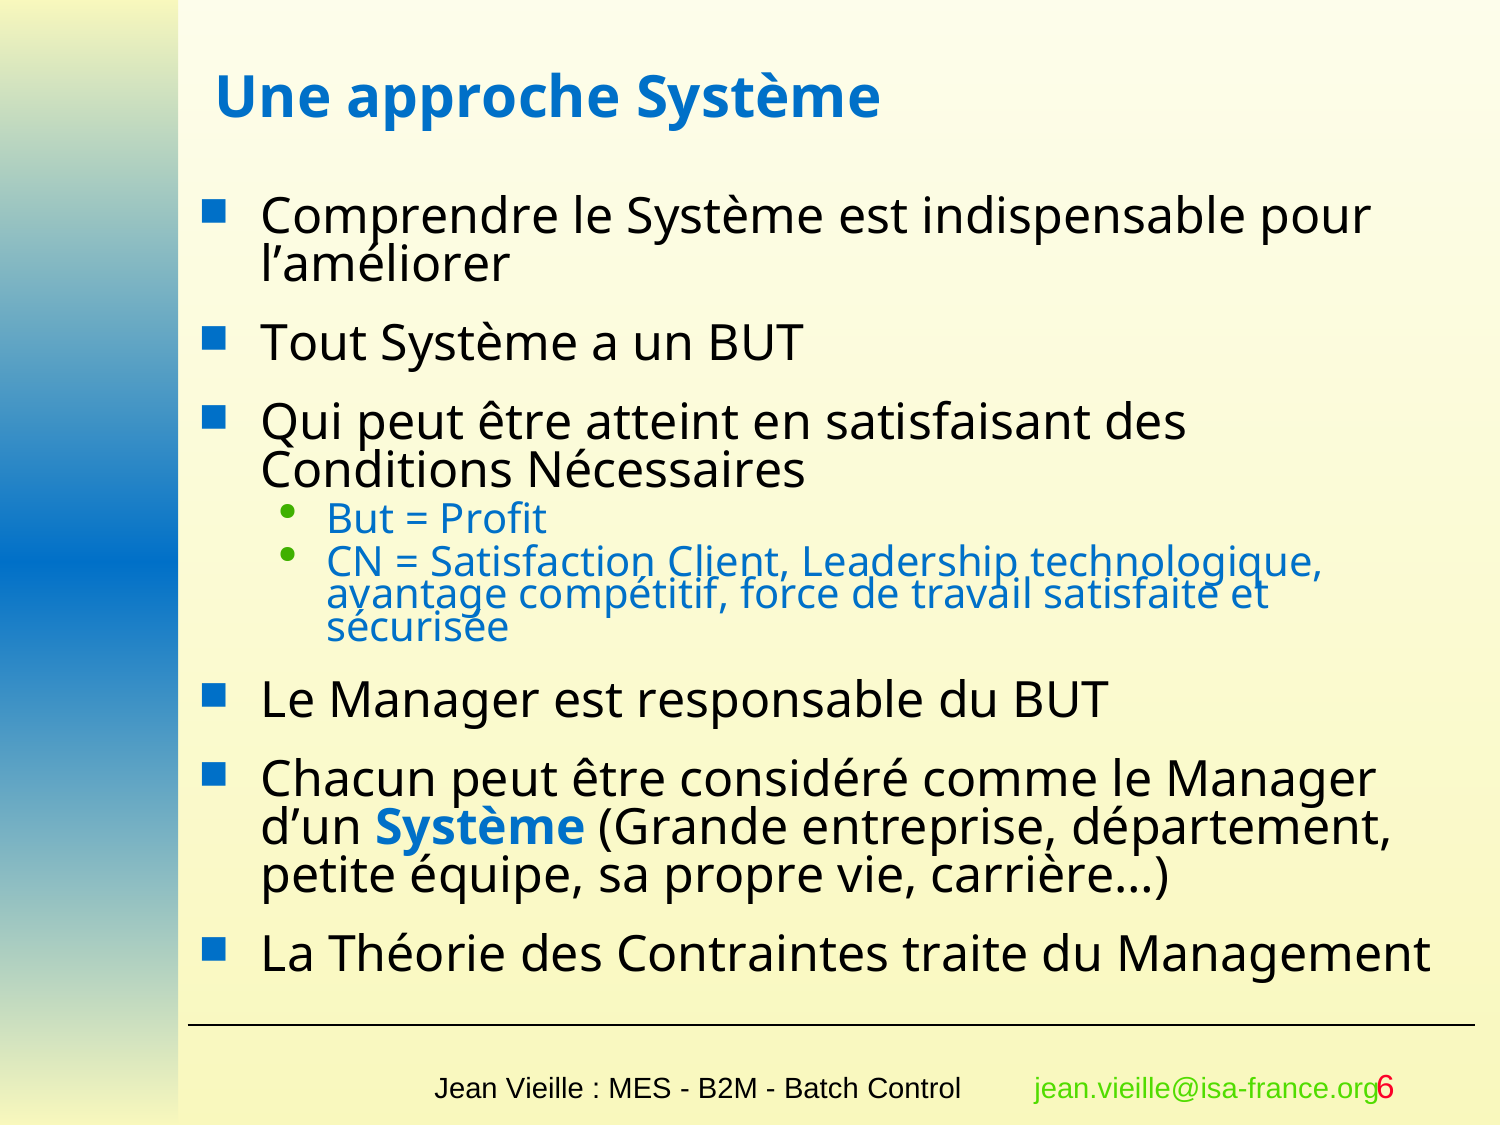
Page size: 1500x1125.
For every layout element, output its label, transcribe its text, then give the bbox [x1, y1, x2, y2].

list Comprendre le Système est indispensable pour l’améliorer Tout Système a un BUT Qui peut être atteint en satisfaisant des Conditions Nécessaires But = Profit CN = Satisfaction Client, Leadership technologique, avantage compétitif, force de travail satisfaite et sécurisée Le Manager est responsable du BUT Chacun peut être considéré comme le Manager d’un Système (Grande entreprise, département, petite équipe, sa propre vie, carrière…) La Théorie des Contraintes traite du Management [189, 187, 1468, 1001]
title Une approche Système [199, 24, 1466, 163]
